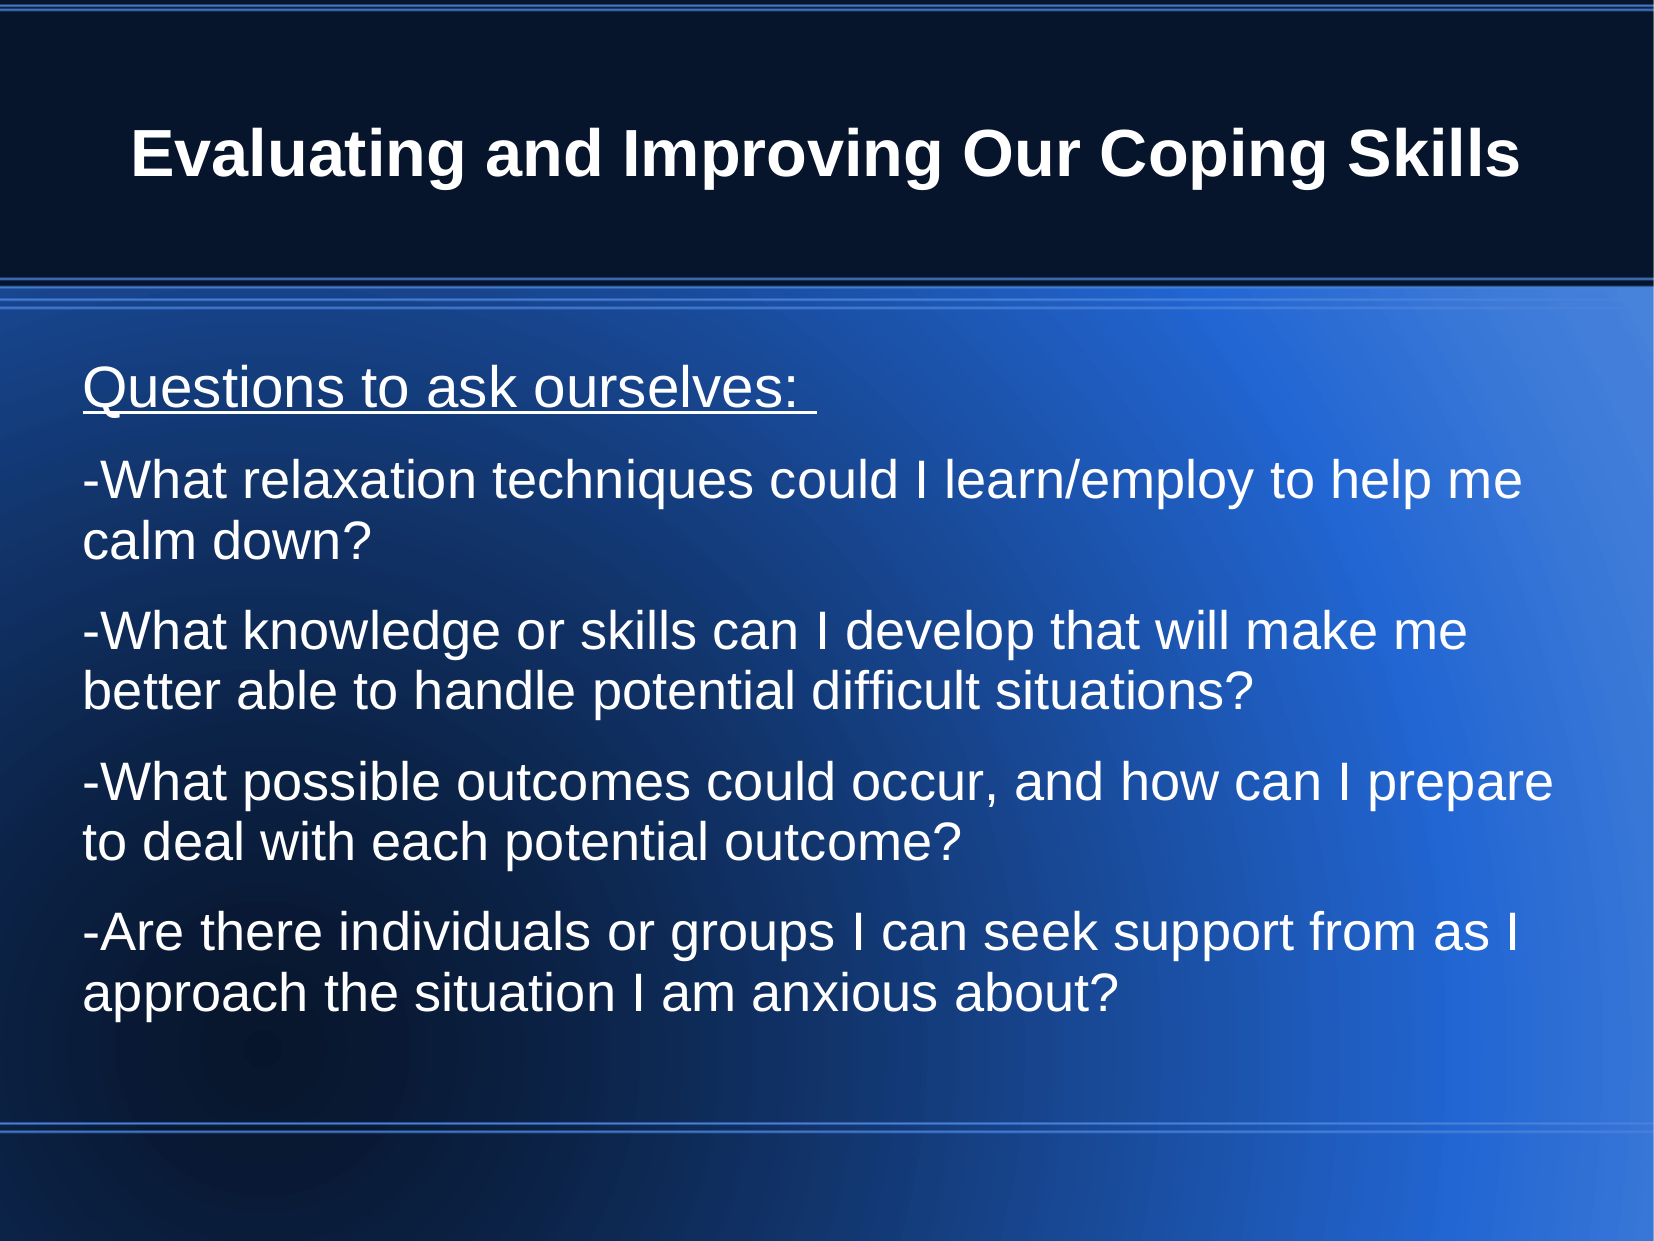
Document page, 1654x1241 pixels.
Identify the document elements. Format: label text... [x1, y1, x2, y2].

title Evaluating and Improving Our Coping Skills [82, 49, 1571, 257]
list Questions to ask ourselves: -What relaxation techniques could I learn/employ to help me calm down? -What knowledge or skills can I develop that will make me better able to handle potential difficult situations? -What possible outcomes could occur, and how can I prepare to deal with each potential outcome? -Are there individuals or groups I can seek support from as I approach the situation I am anxious about? [82, 355, 1571, 1113]
picture [0, 0, 1654, 1241]
